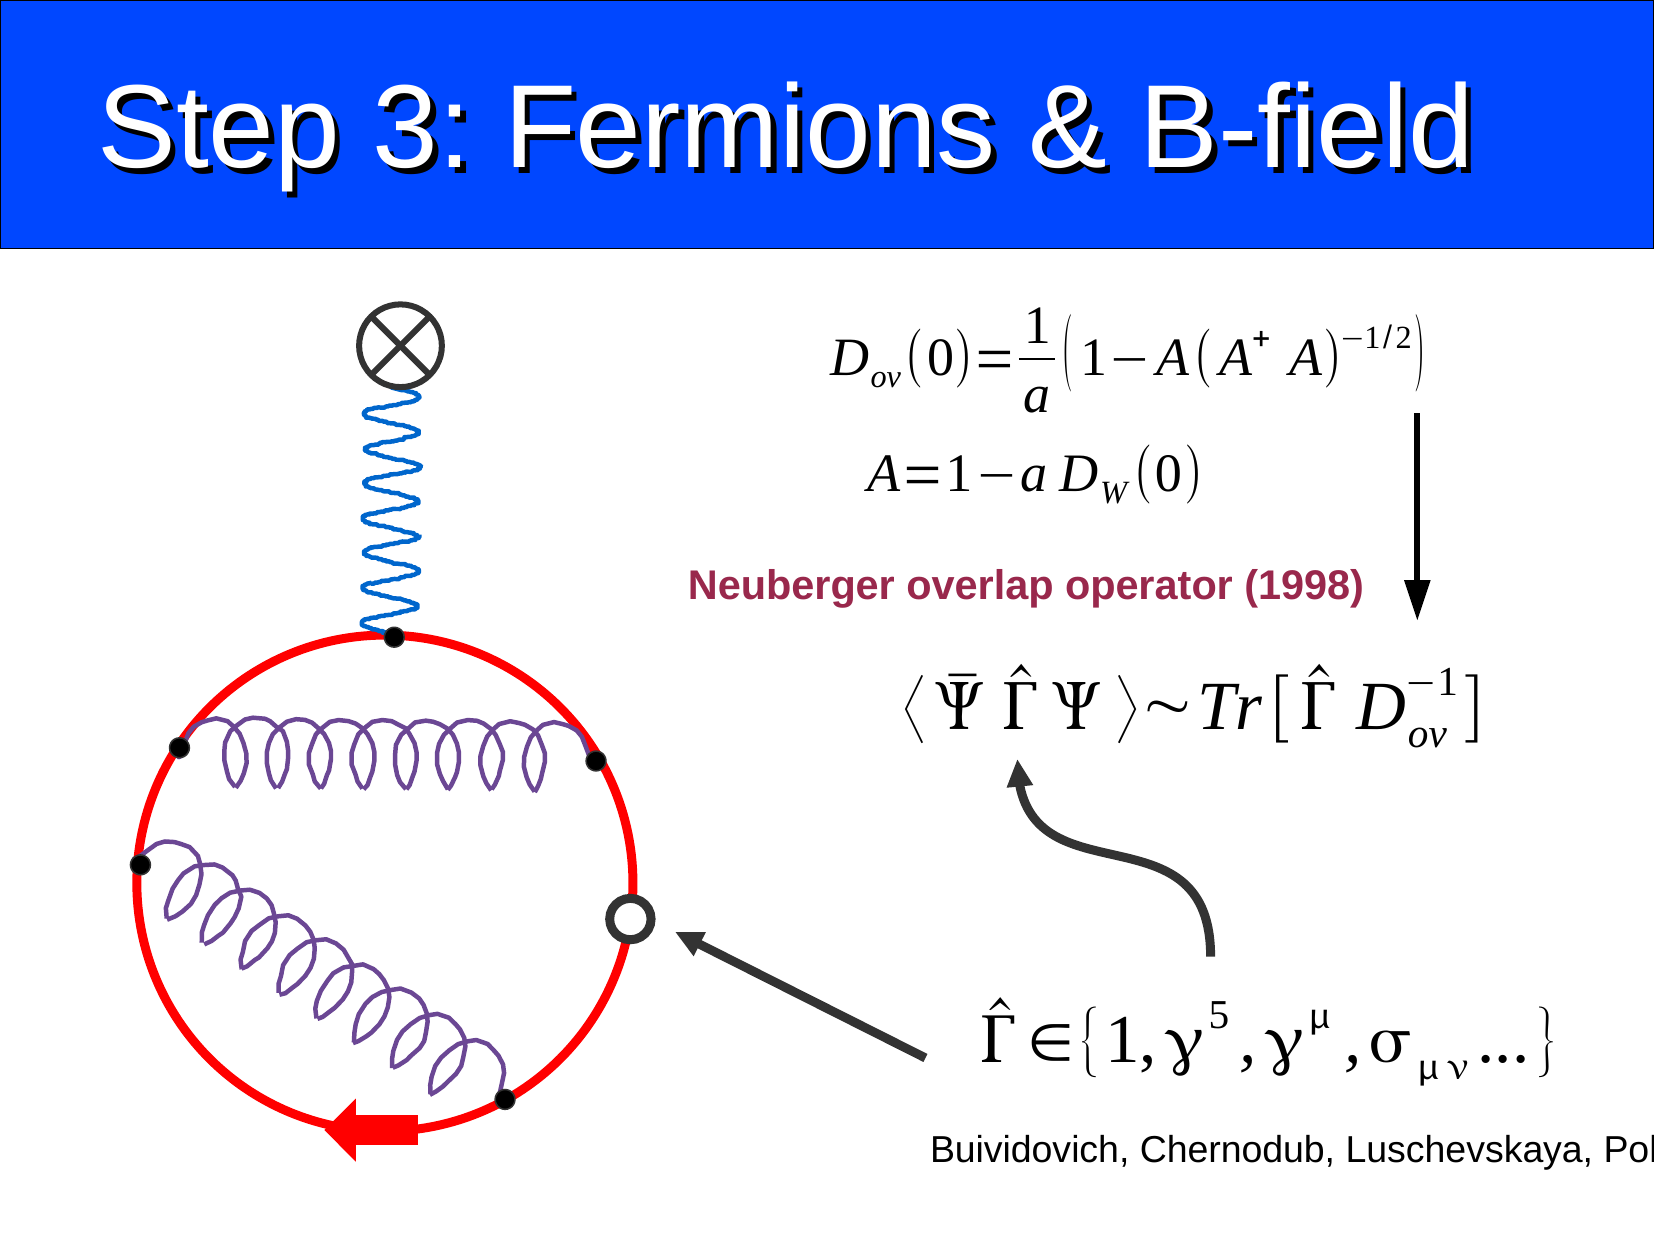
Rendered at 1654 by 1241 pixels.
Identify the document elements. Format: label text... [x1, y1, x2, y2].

text_box [483, 736, 500, 784]
title Step 3: Fermions & B-field [82, 17, 1571, 224]
text_box [398, 735, 414, 784]
text_box [395, 1020, 425, 1063]
text_box [196, 627, 581, 730]
text_box [527, 737, 542, 786]
text_box [318, 970, 349, 1015]
text_box [243, 921, 273, 964]
chart [819, 295, 1436, 424]
text_box [357, 994, 387, 1038]
text_box [281, 944, 312, 991]
text_box [205, 894, 238, 941]
text_box [440, 735, 456, 784]
text_box [354, 734, 372, 785]
text_box Buividovich, Chernodub, Luschevskaya, Polikarpov (2009) [915, 1121, 1253, 1185]
text_box Neuberger overlap operator (1998)‏ [673, 555, 1465, 638]
text_box [227, 732, 244, 783]
chart [856, 442, 1210, 513]
text_box [0, 0, 1654, 249]
text_box [433, 1046, 462, 1090]
text_box [169, 869, 199, 916]
chart [969, 992, 1570, 1089]
text_box [312, 735, 328, 784]
text_box [130, 721, 652, 1151]
chart [895, 659, 1489, 756]
text_box [270, 732, 285, 784]
